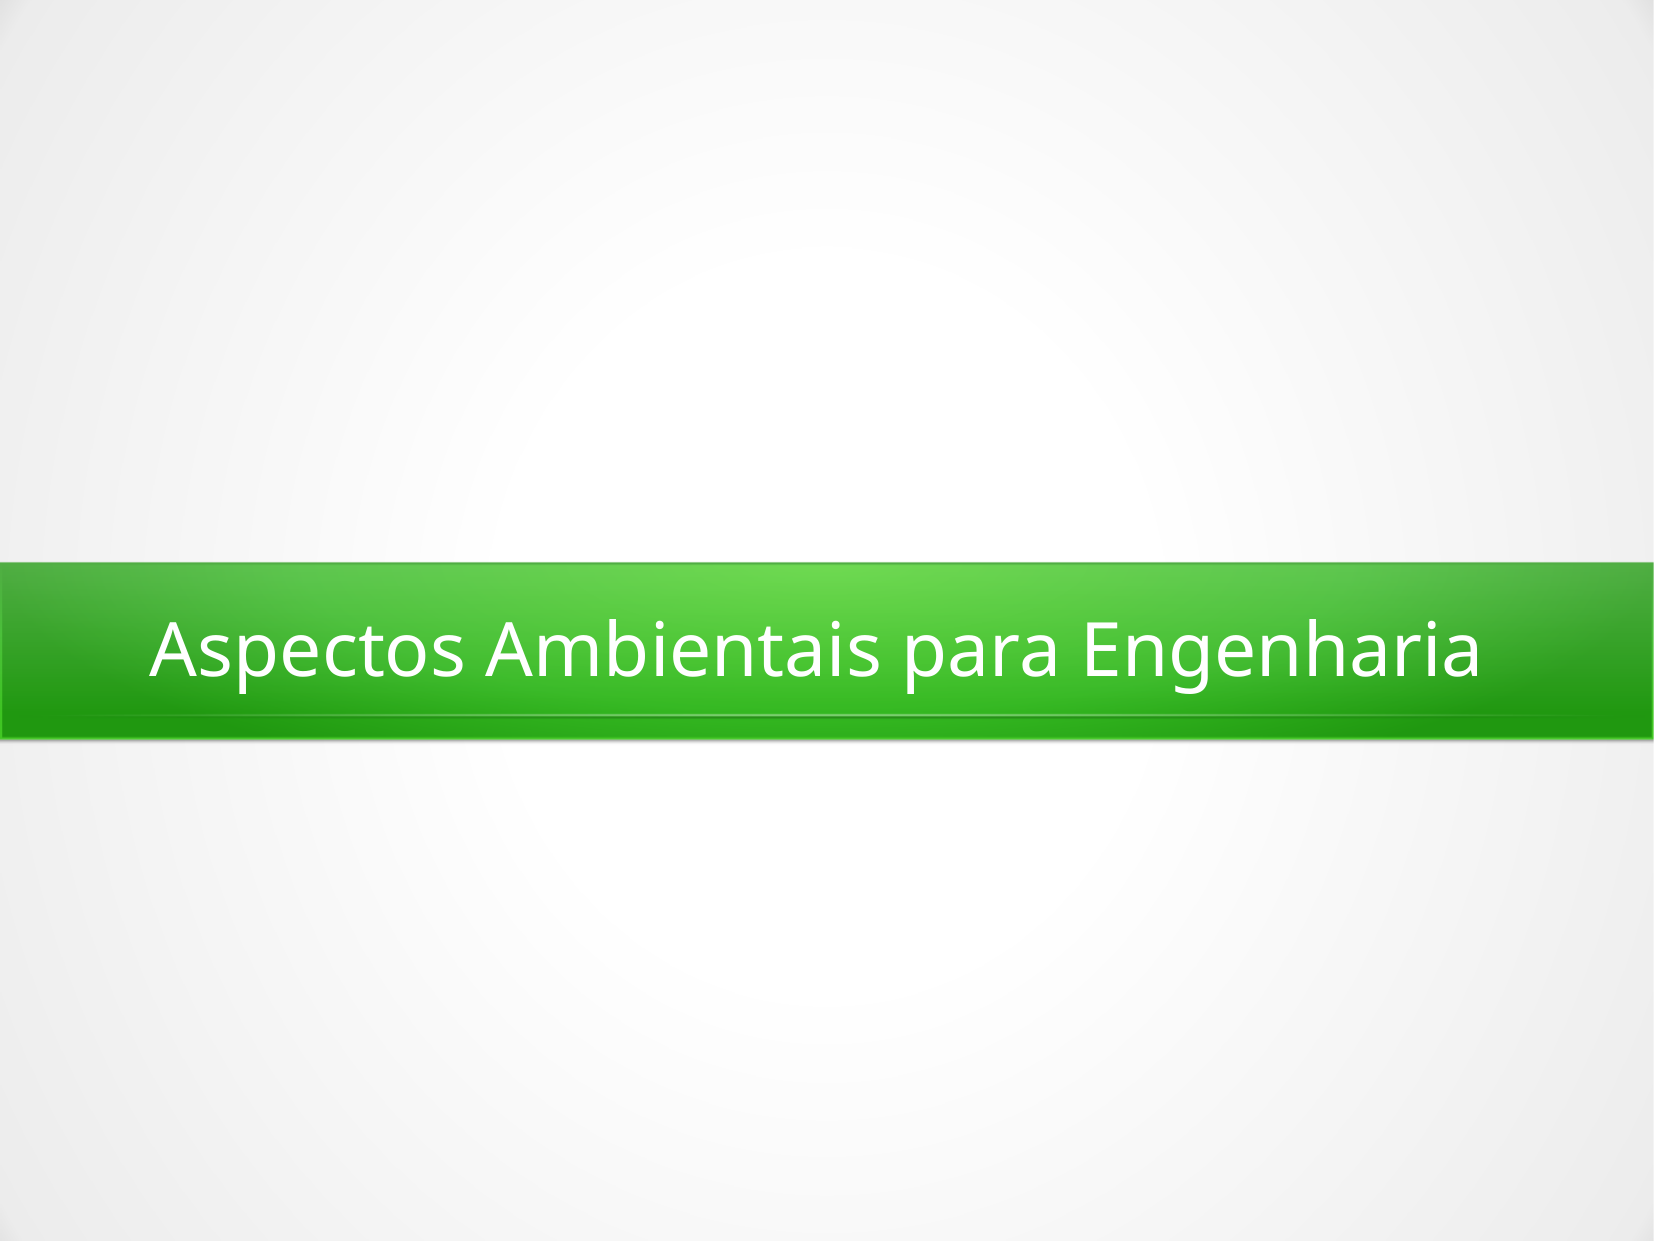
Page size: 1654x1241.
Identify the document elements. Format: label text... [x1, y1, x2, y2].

picture [0, 0, 1654, 1241]
title Aspectos Ambientais para Engenharia [82, 578, 1571, 715]
